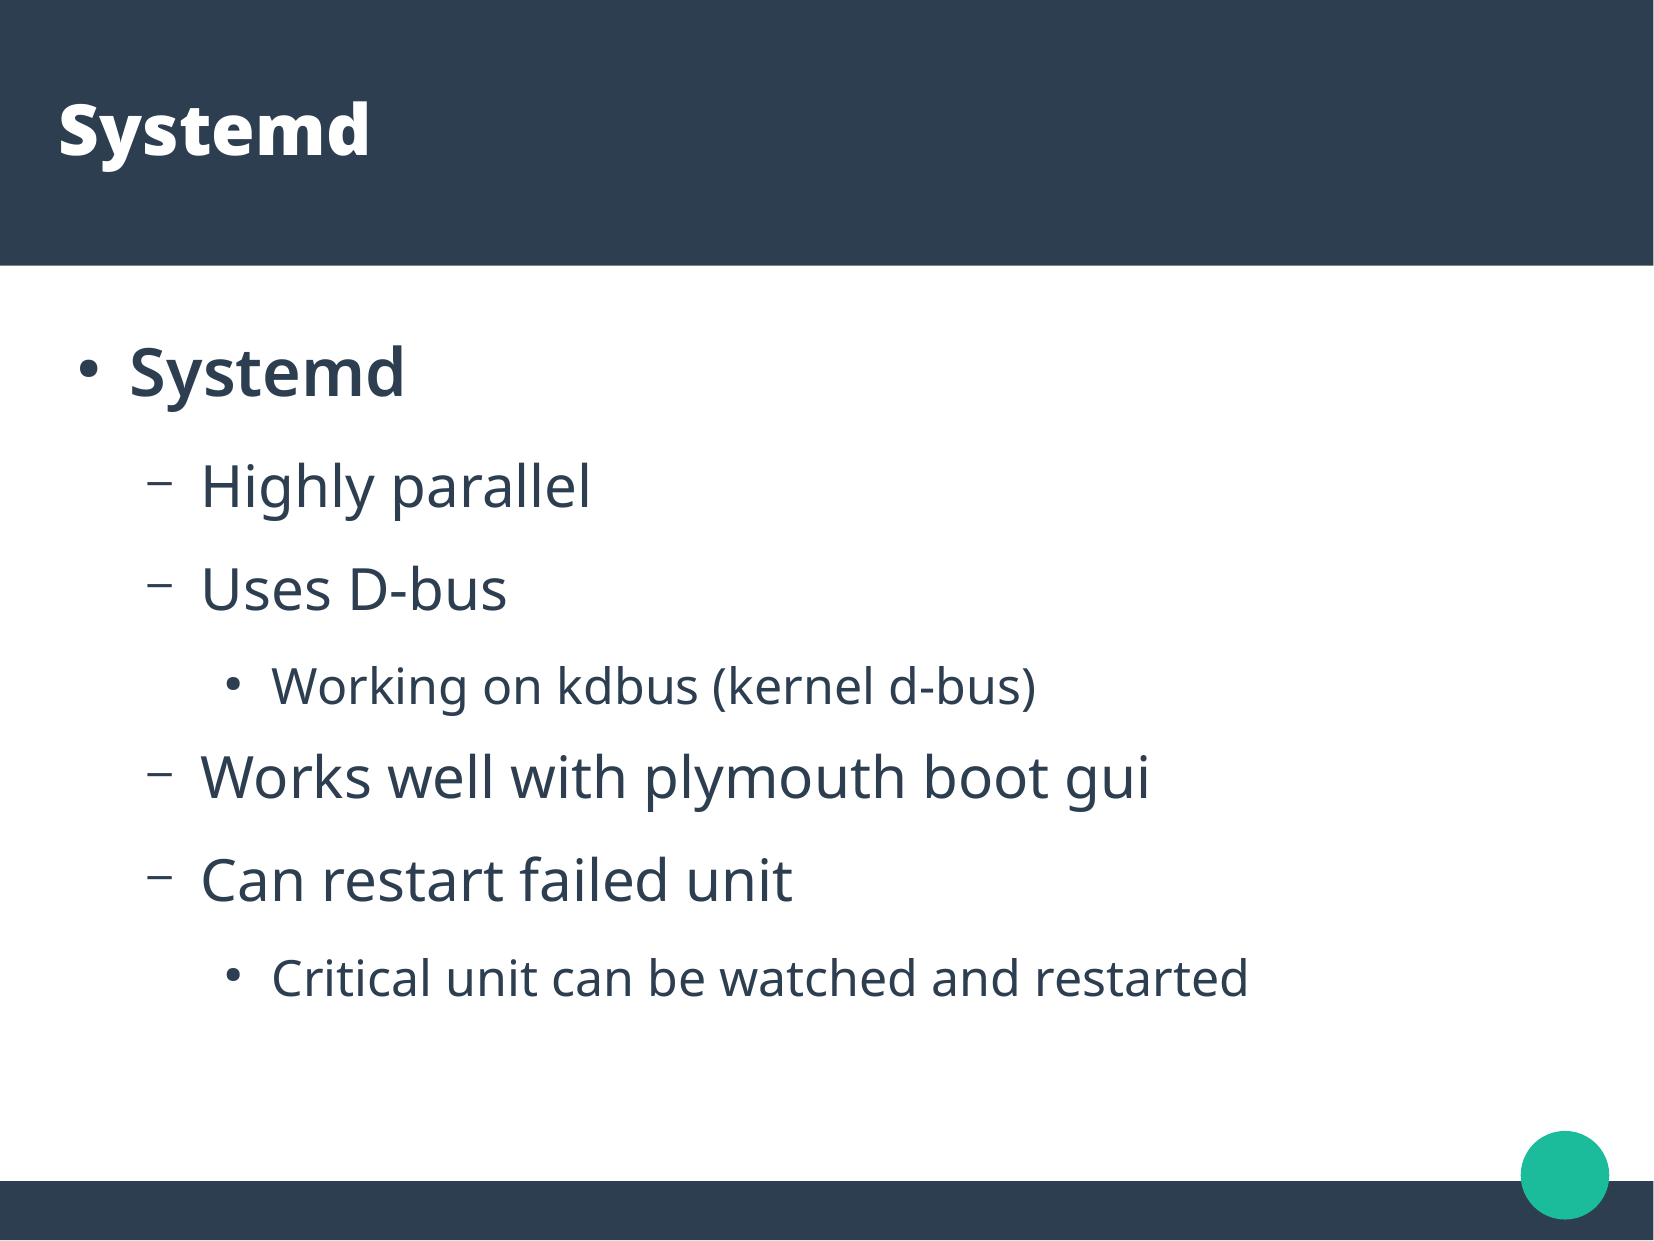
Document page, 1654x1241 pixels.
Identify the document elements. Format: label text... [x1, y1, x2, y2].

list Systemd Highly parallel Uses D-bus Working on kdbus (kernel d-bus) Works well with plymouth boot gui Can restart failed unit Critical unit can be watched and restarted [59, 324, 1595, 1152]
title Systemd [59, 49, 1595, 207]
